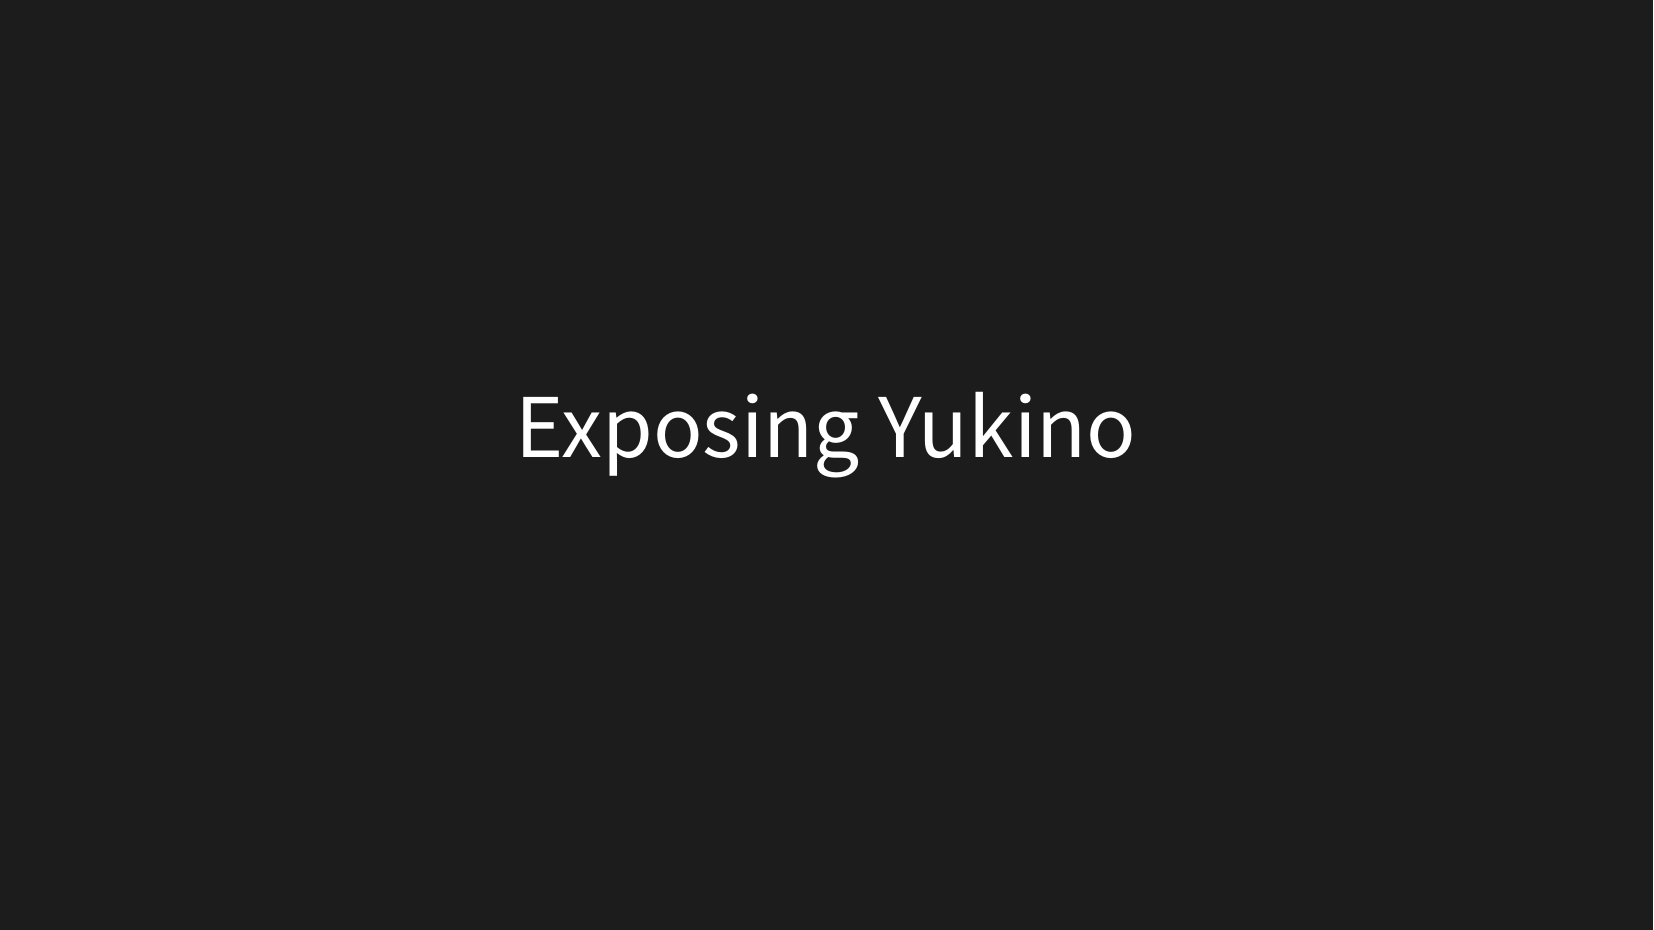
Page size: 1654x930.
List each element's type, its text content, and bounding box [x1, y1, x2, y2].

title Exposing Yukino [0, 309, 1653, 540]
